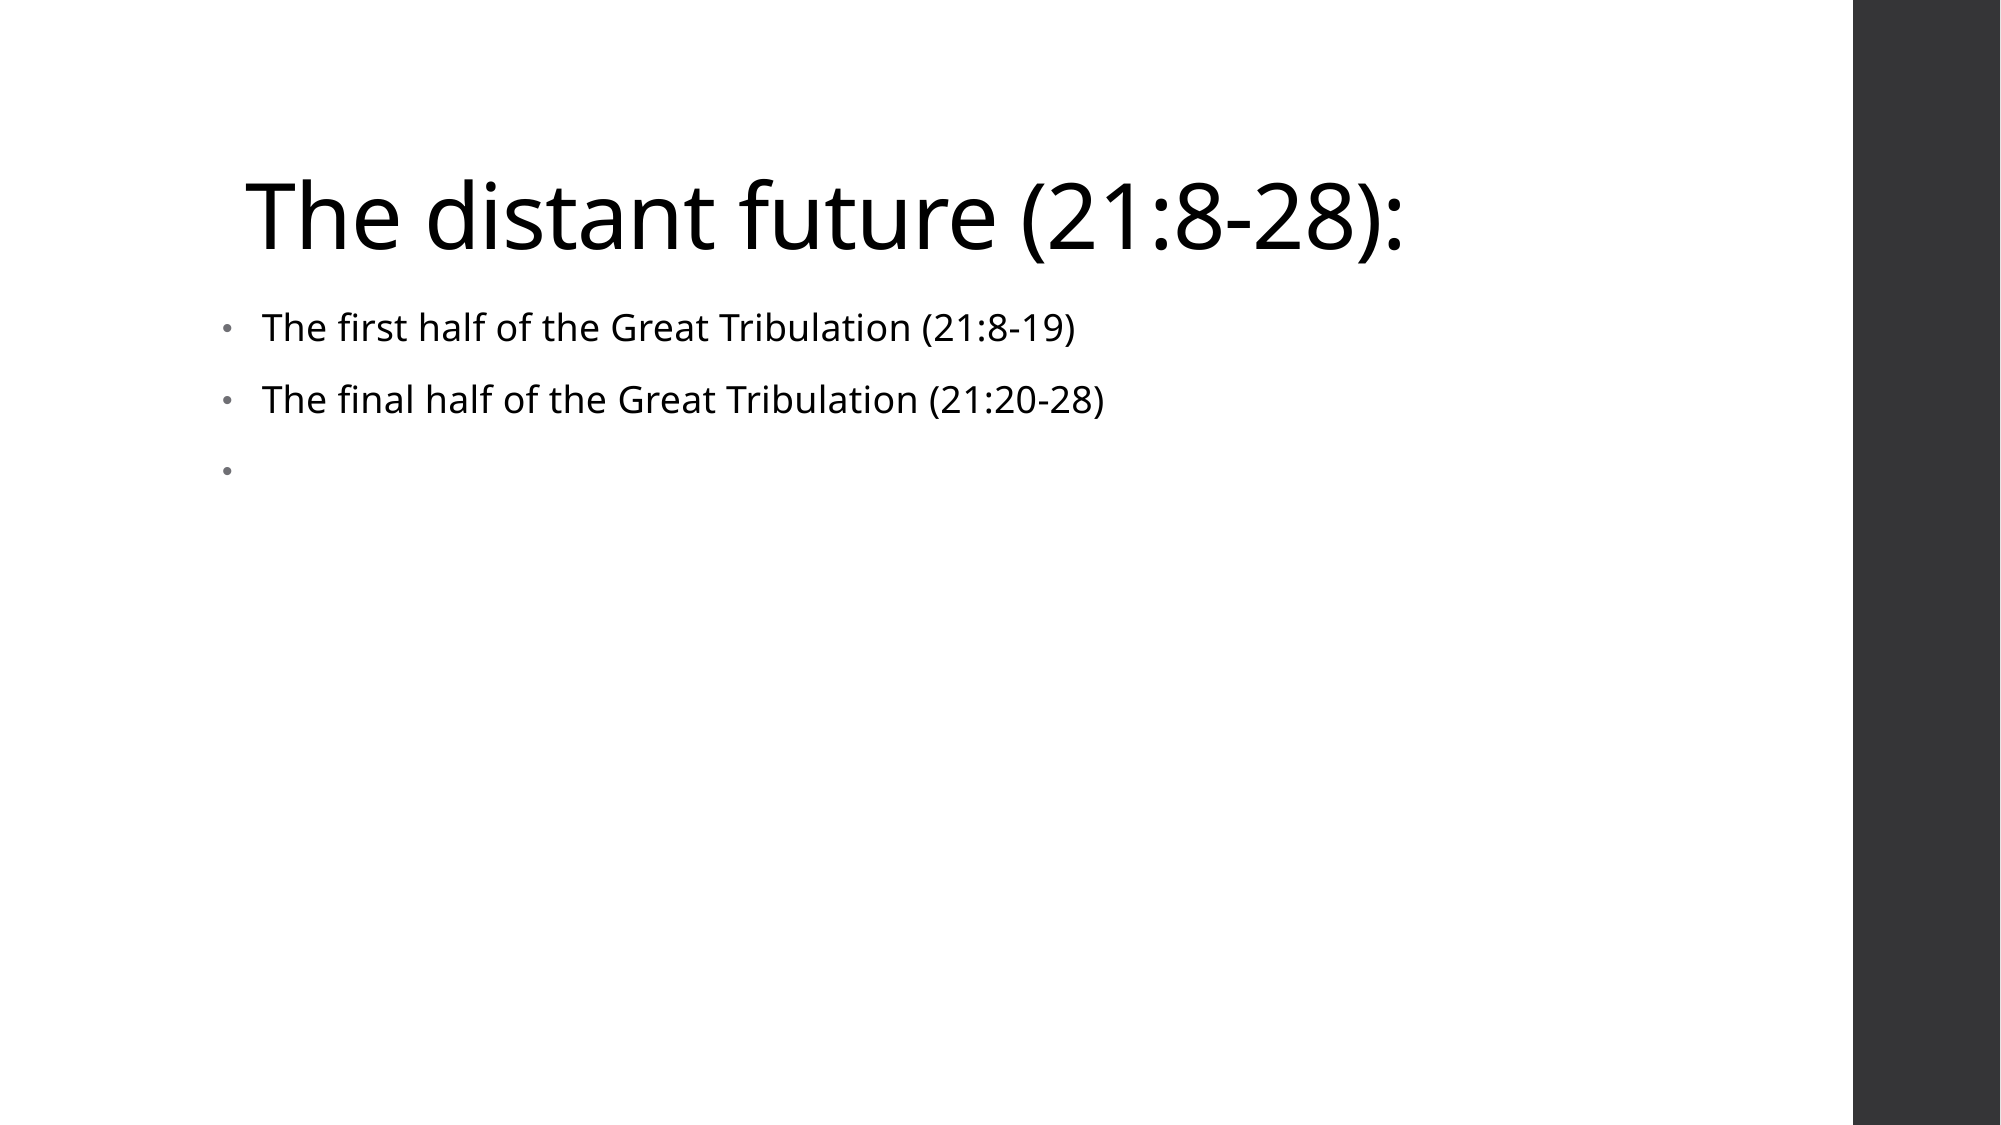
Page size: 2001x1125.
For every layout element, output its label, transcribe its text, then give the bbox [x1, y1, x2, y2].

list The first half of the Great Tribulation (21:8-19) The final half of the Great Tribulation (21:20-28) [206, 299, 1617, 1014]
title The distant future (21:8-28): [206, 60, 1797, 278]
